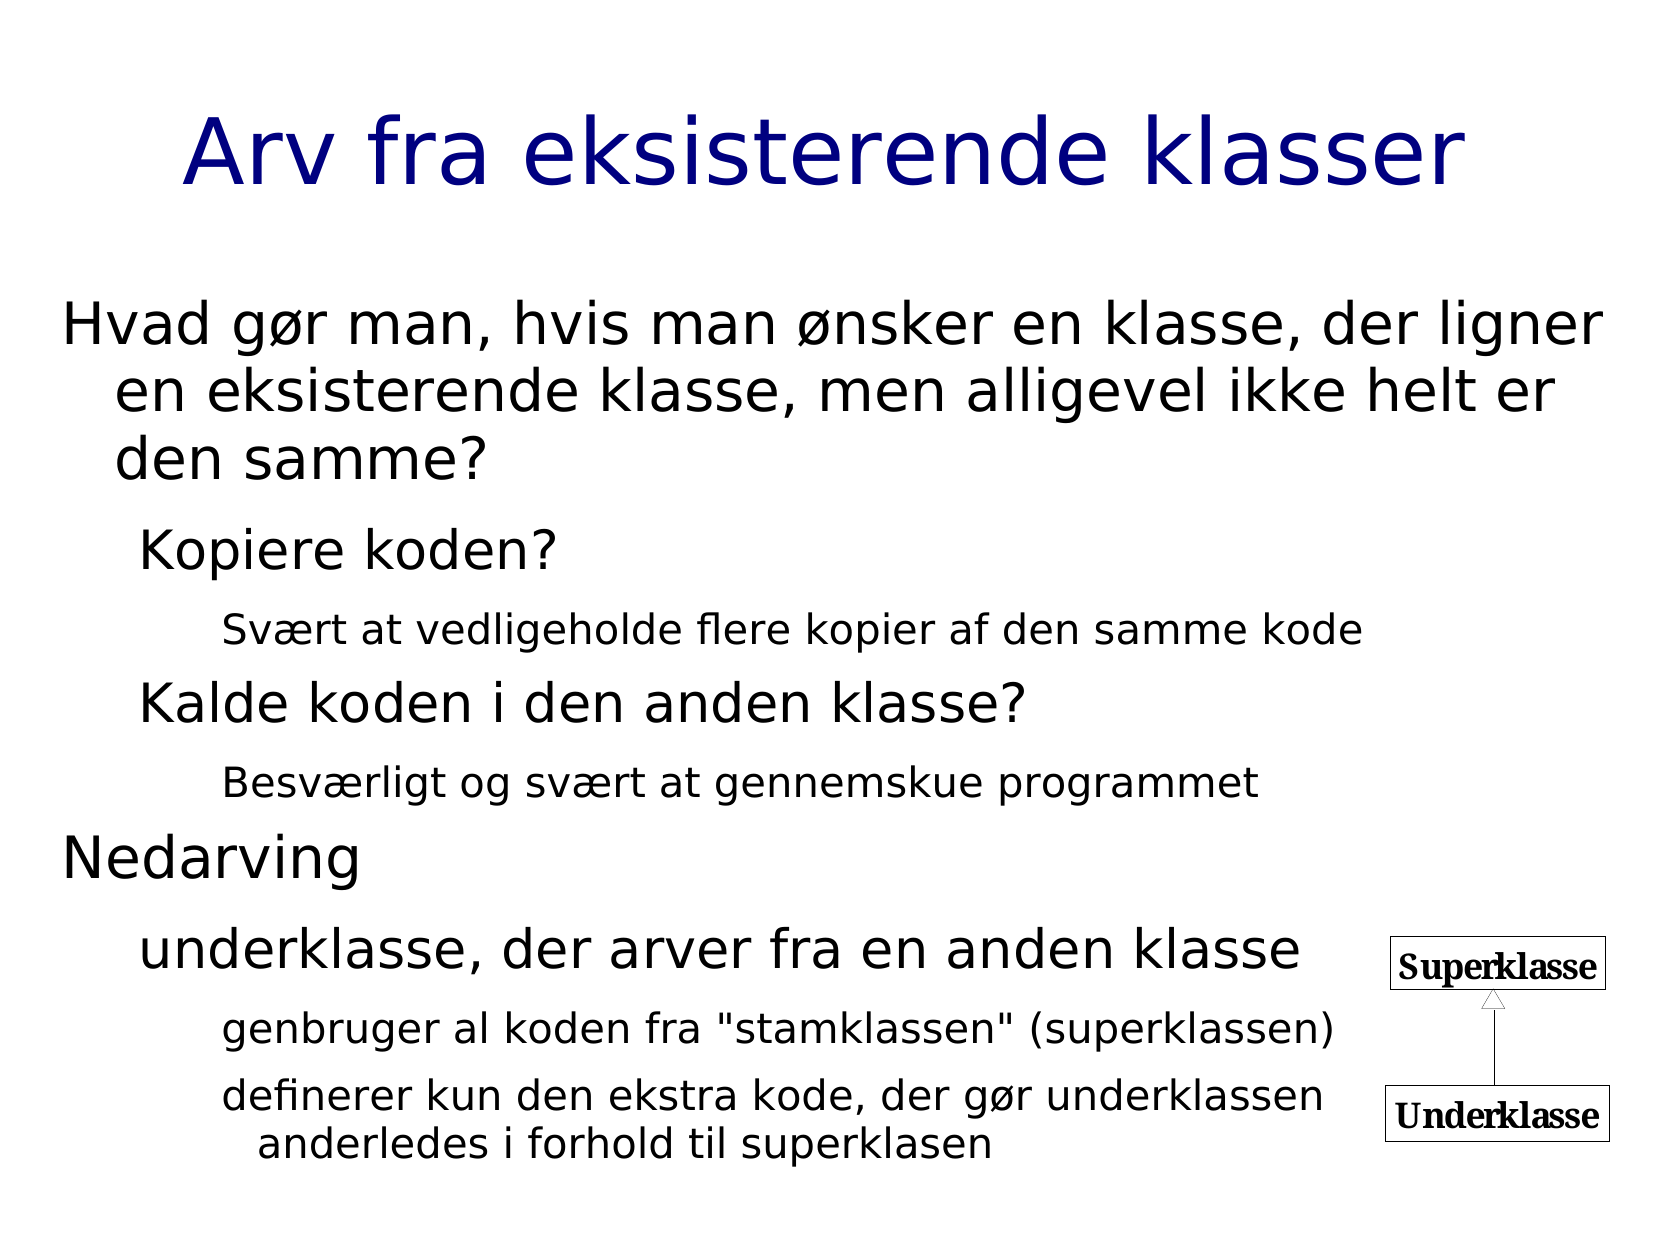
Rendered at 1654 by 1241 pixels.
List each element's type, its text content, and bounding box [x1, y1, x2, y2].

chart [1382, 923, 1619, 1150]
list Hvad gør man, hvis man ønsker en klasse, der ligner en eksisterende klasse, men alligevel ikke helt er den samme? Kopiere koden? Svært at vedligeholde flere kopier af den samme kode Kalde koden i den anden klasse? Besværligt og svært at gennemskue programmet Nedarving underklasse, der arver fra en anden klasse genbruger al koden fra "stamklassen" (superklassen) definerer kun den ekstra kode, der gør underklassen anderledes i forhold til superklasen [44, 290, 1606, 1211]
title Arv fra eksisterende klasser [30, 49, 1620, 257]
